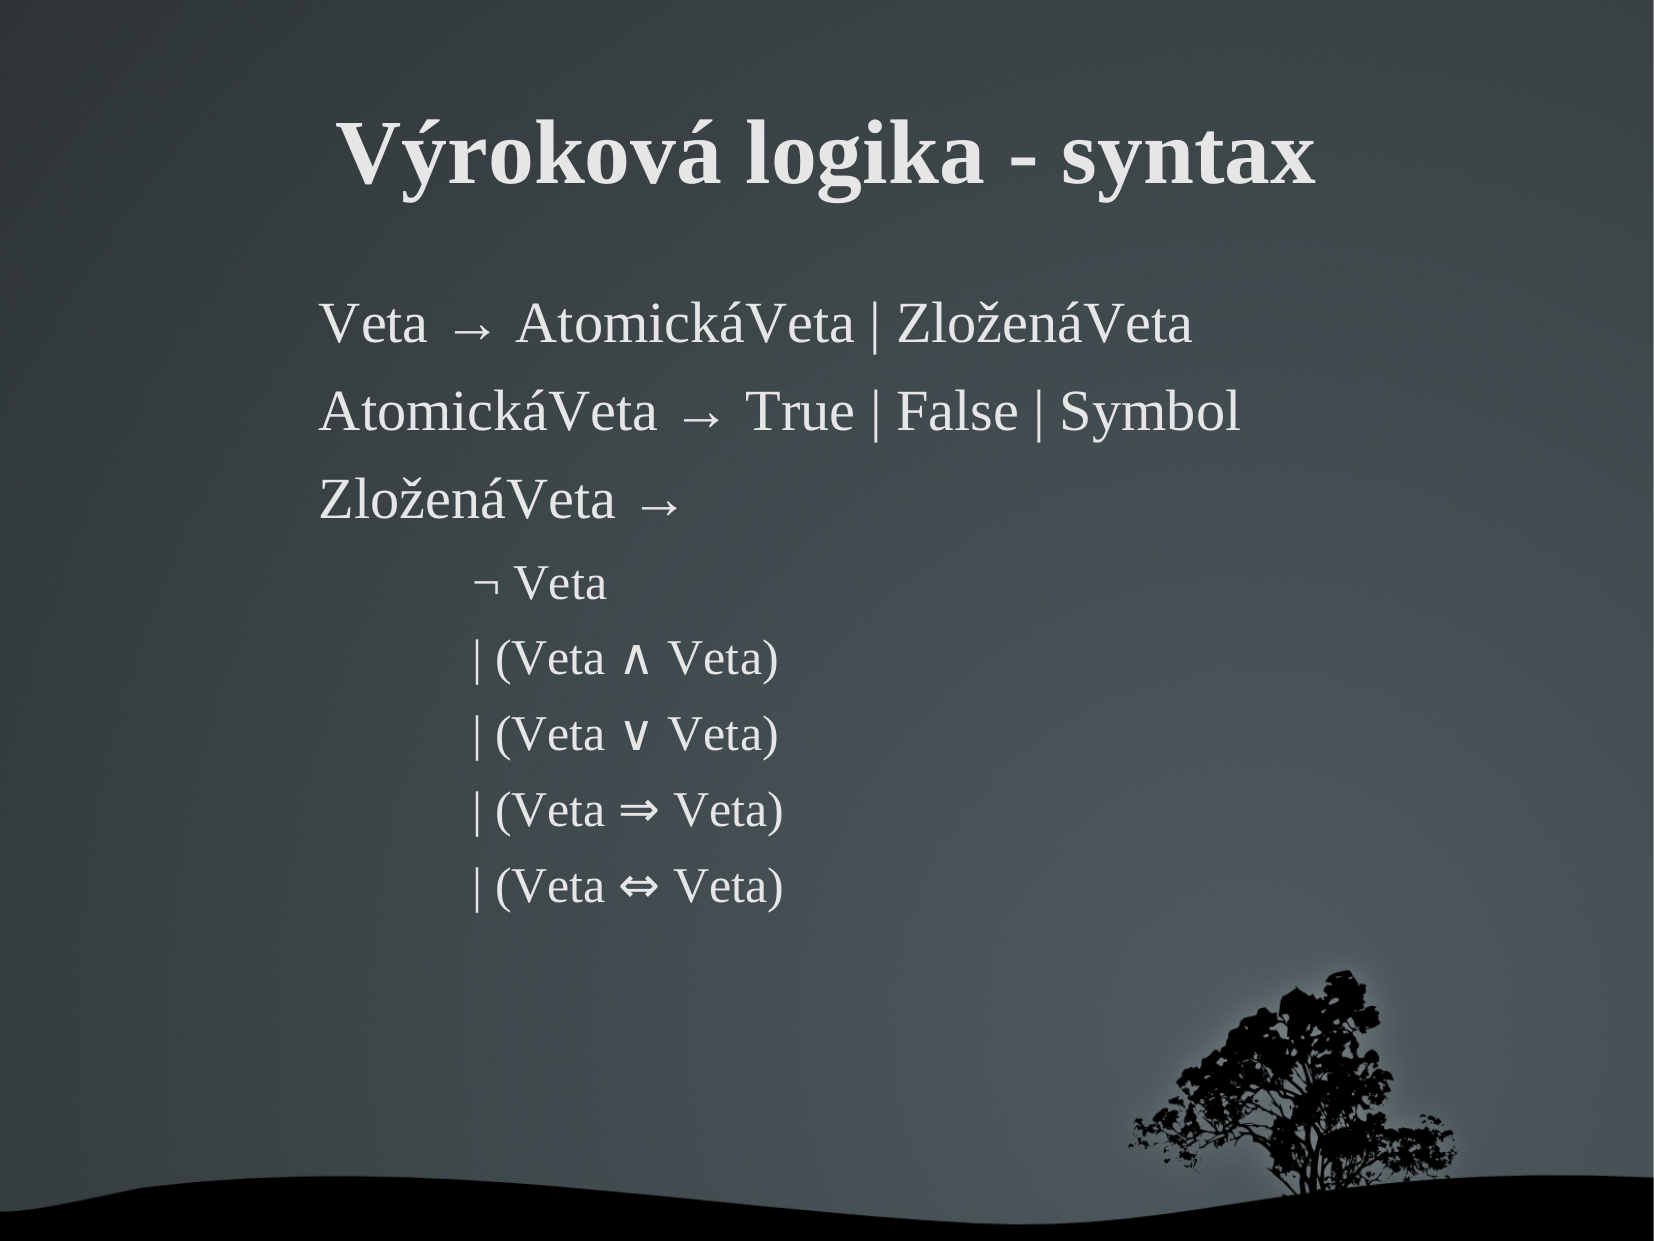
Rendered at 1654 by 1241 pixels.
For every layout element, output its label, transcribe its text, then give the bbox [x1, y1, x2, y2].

list Veta → AtomickáVeta | ZloženáVeta AtomickáVeta → True | False | Symbol ZloženáVeta → ¬ Veta | (Veta ∧ Veta) | (Veta ∨ Veta) | (Veta ⇒ Veta) | (Veta ⇔ Veta) [82, 290, 1571, 1094]
picture [0, 0, 1654, 1241]
title Výroková logika - syntax [82, 56, 1571, 250]
